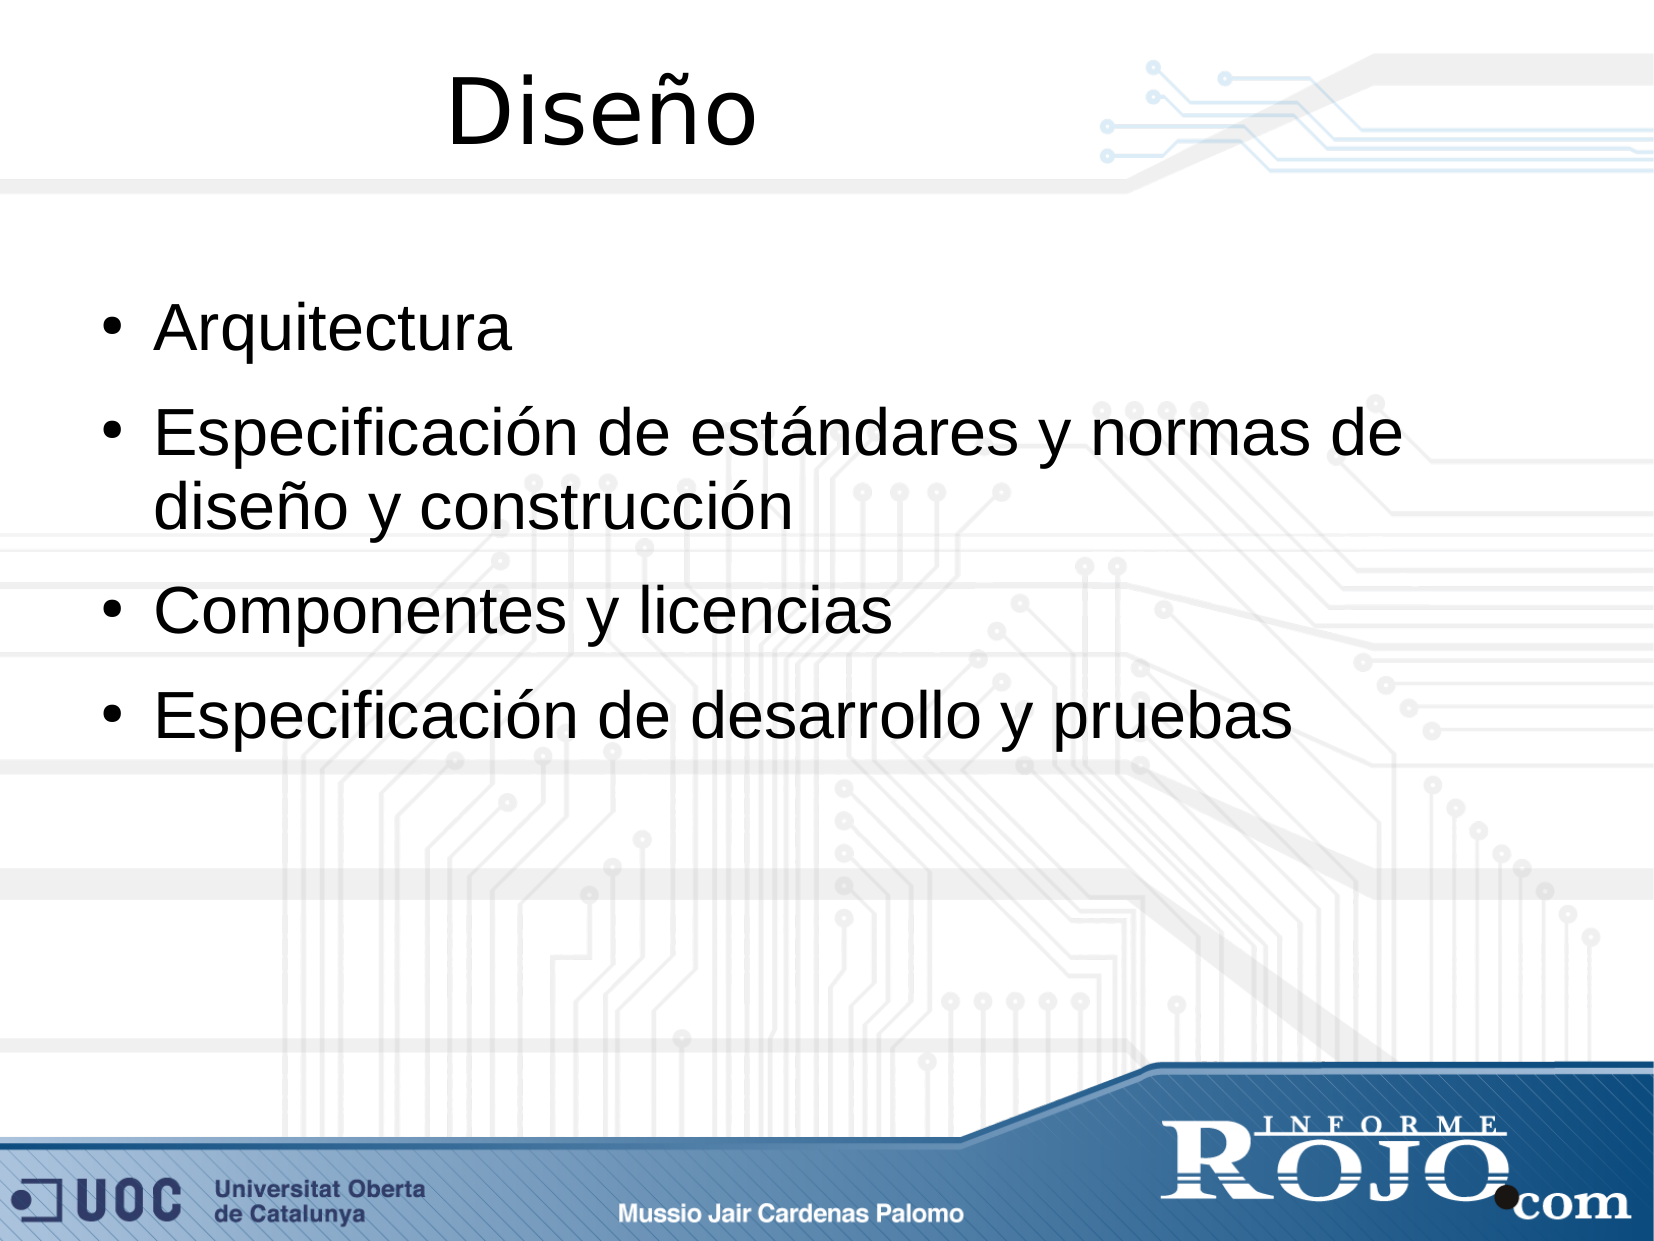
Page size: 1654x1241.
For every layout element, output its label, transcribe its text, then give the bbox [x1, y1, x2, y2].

title Diseño [82, 49, 1123, 178]
picture [0, 0, 1654, 1241]
list Arquitectura Especificación de estándares y normas de diseño y construcción Componentes y licencias Especificación de desarrollo y pruebas [82, 290, 1538, 1010]
